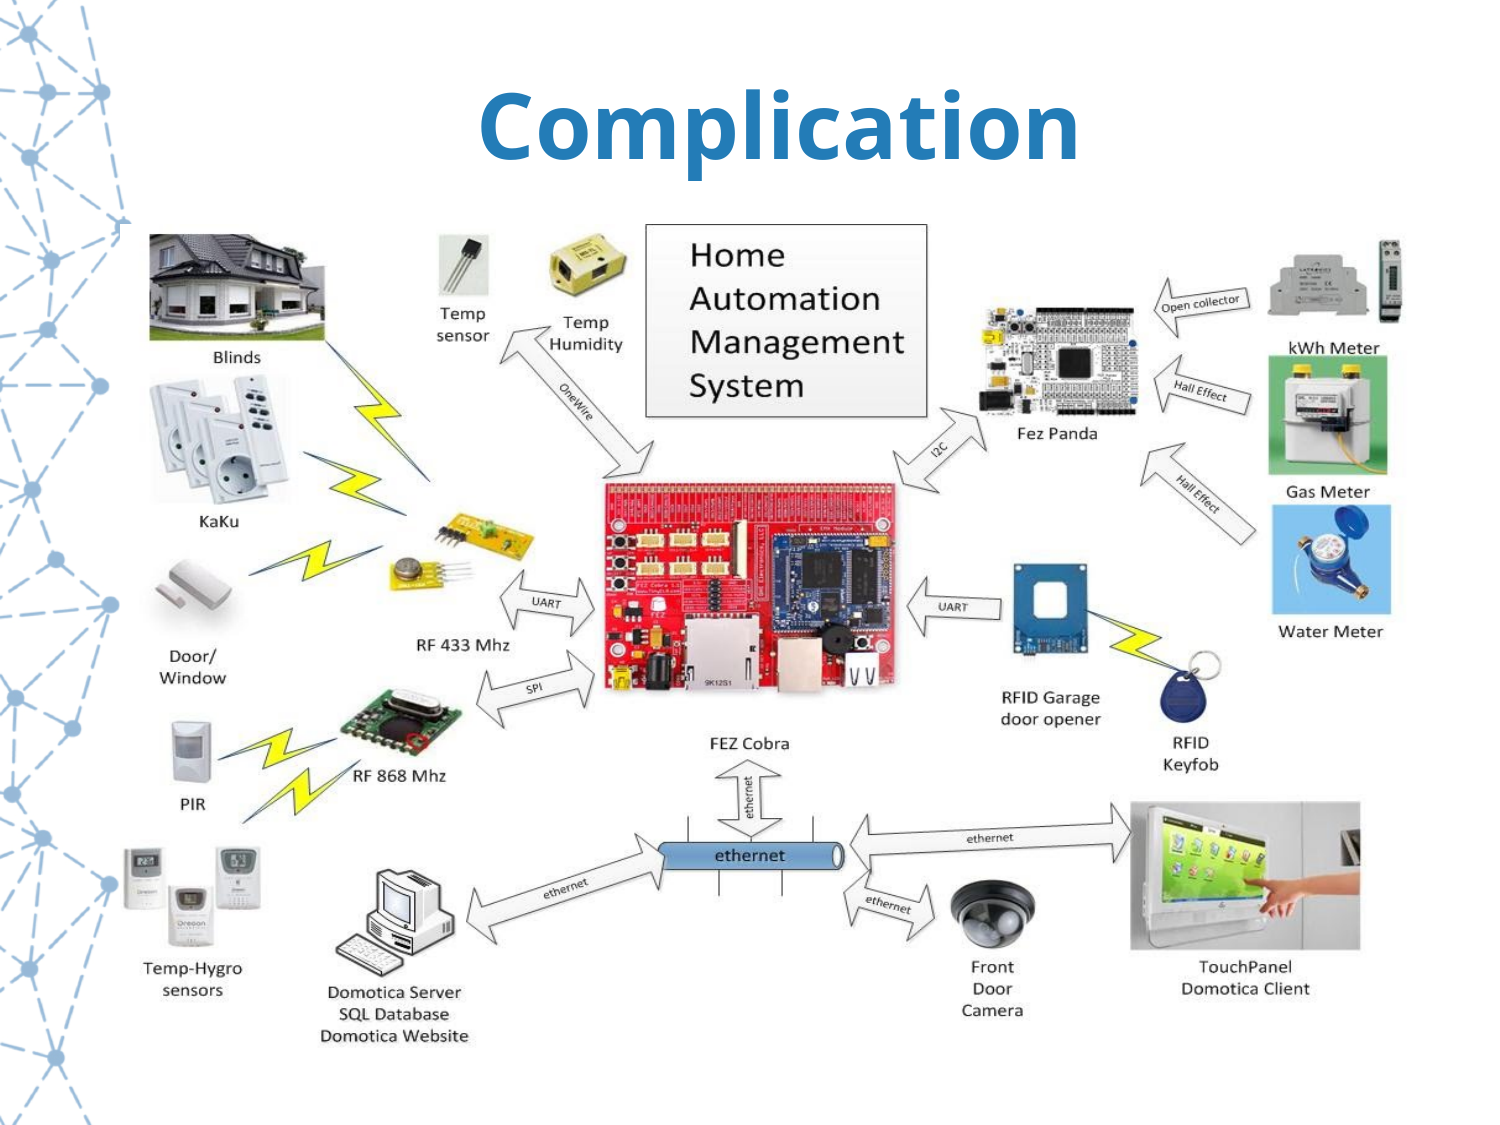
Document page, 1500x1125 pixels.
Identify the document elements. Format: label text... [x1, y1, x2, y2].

text_box Complication [405, 54, 1156, 180]
picture [0, 0, 1411, 1125]
